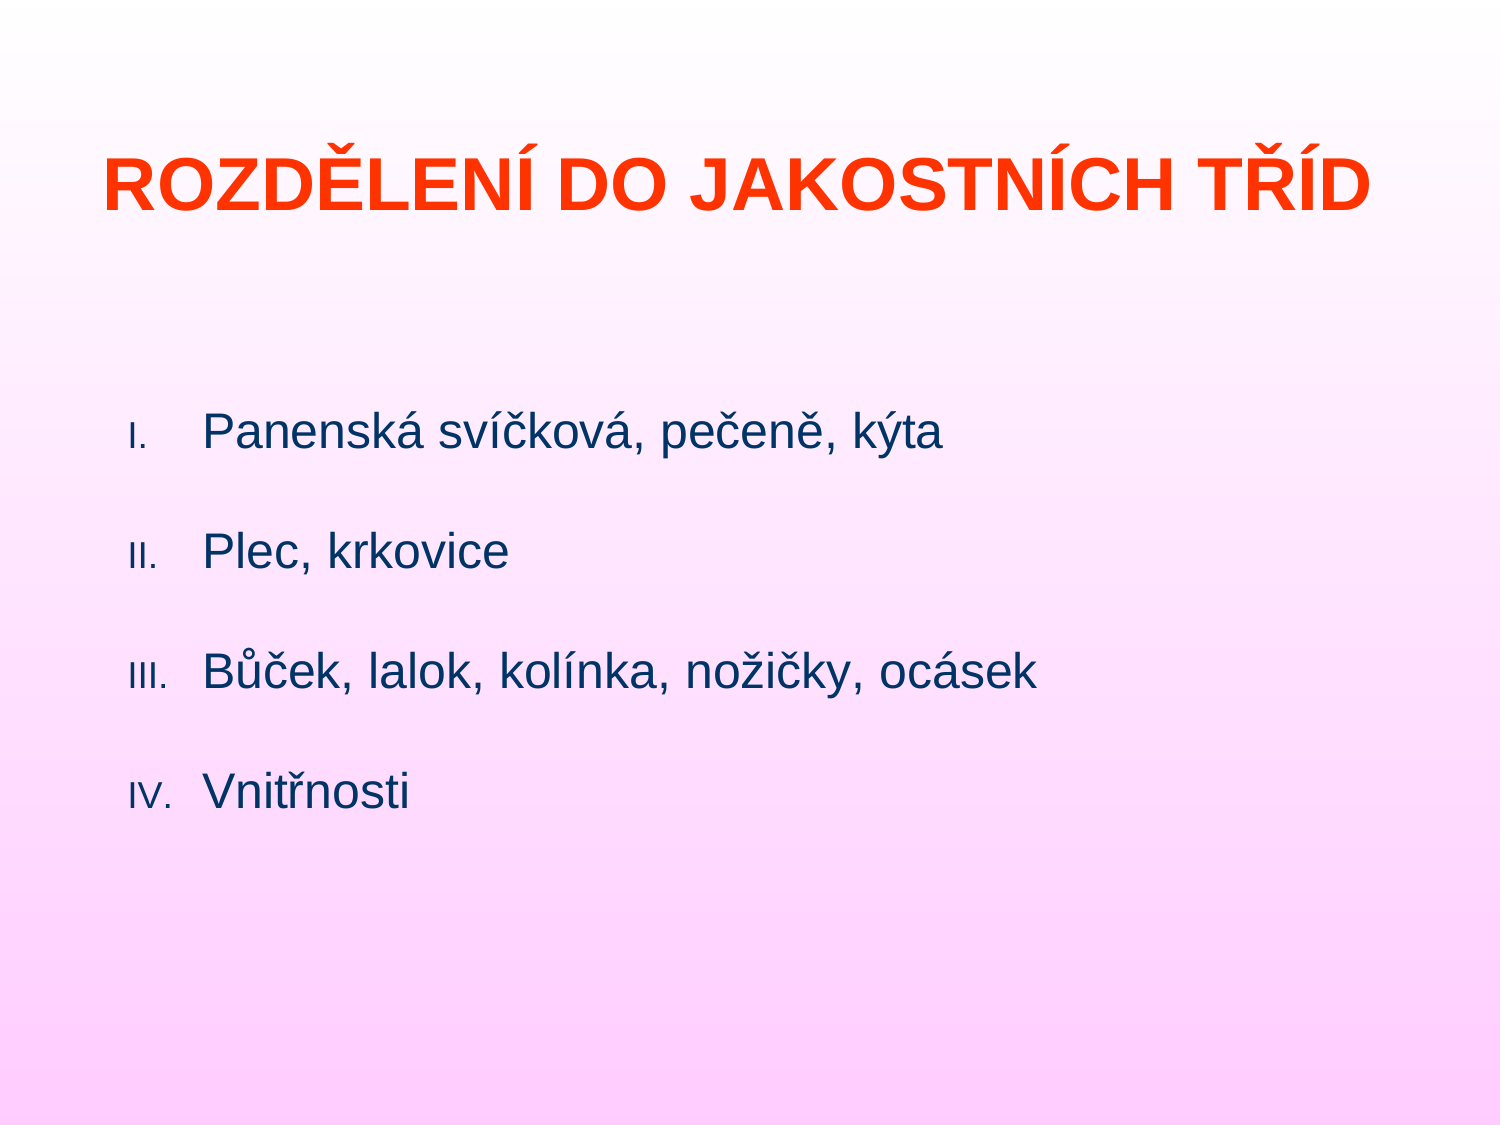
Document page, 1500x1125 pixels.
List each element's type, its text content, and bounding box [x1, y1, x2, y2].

title ROZDĚLENÍ DO JAKOSTNÍCH TŘÍD [87, 147, 1489, 325]
text_box Panenská svíčková, pečeně, kýta Plec, krkovice Bůček, lalok, kolínka, nožičky, ocásek Vnitřnosti [112, 330, 1068, 887]
list [137, 387, 1400, 999]
